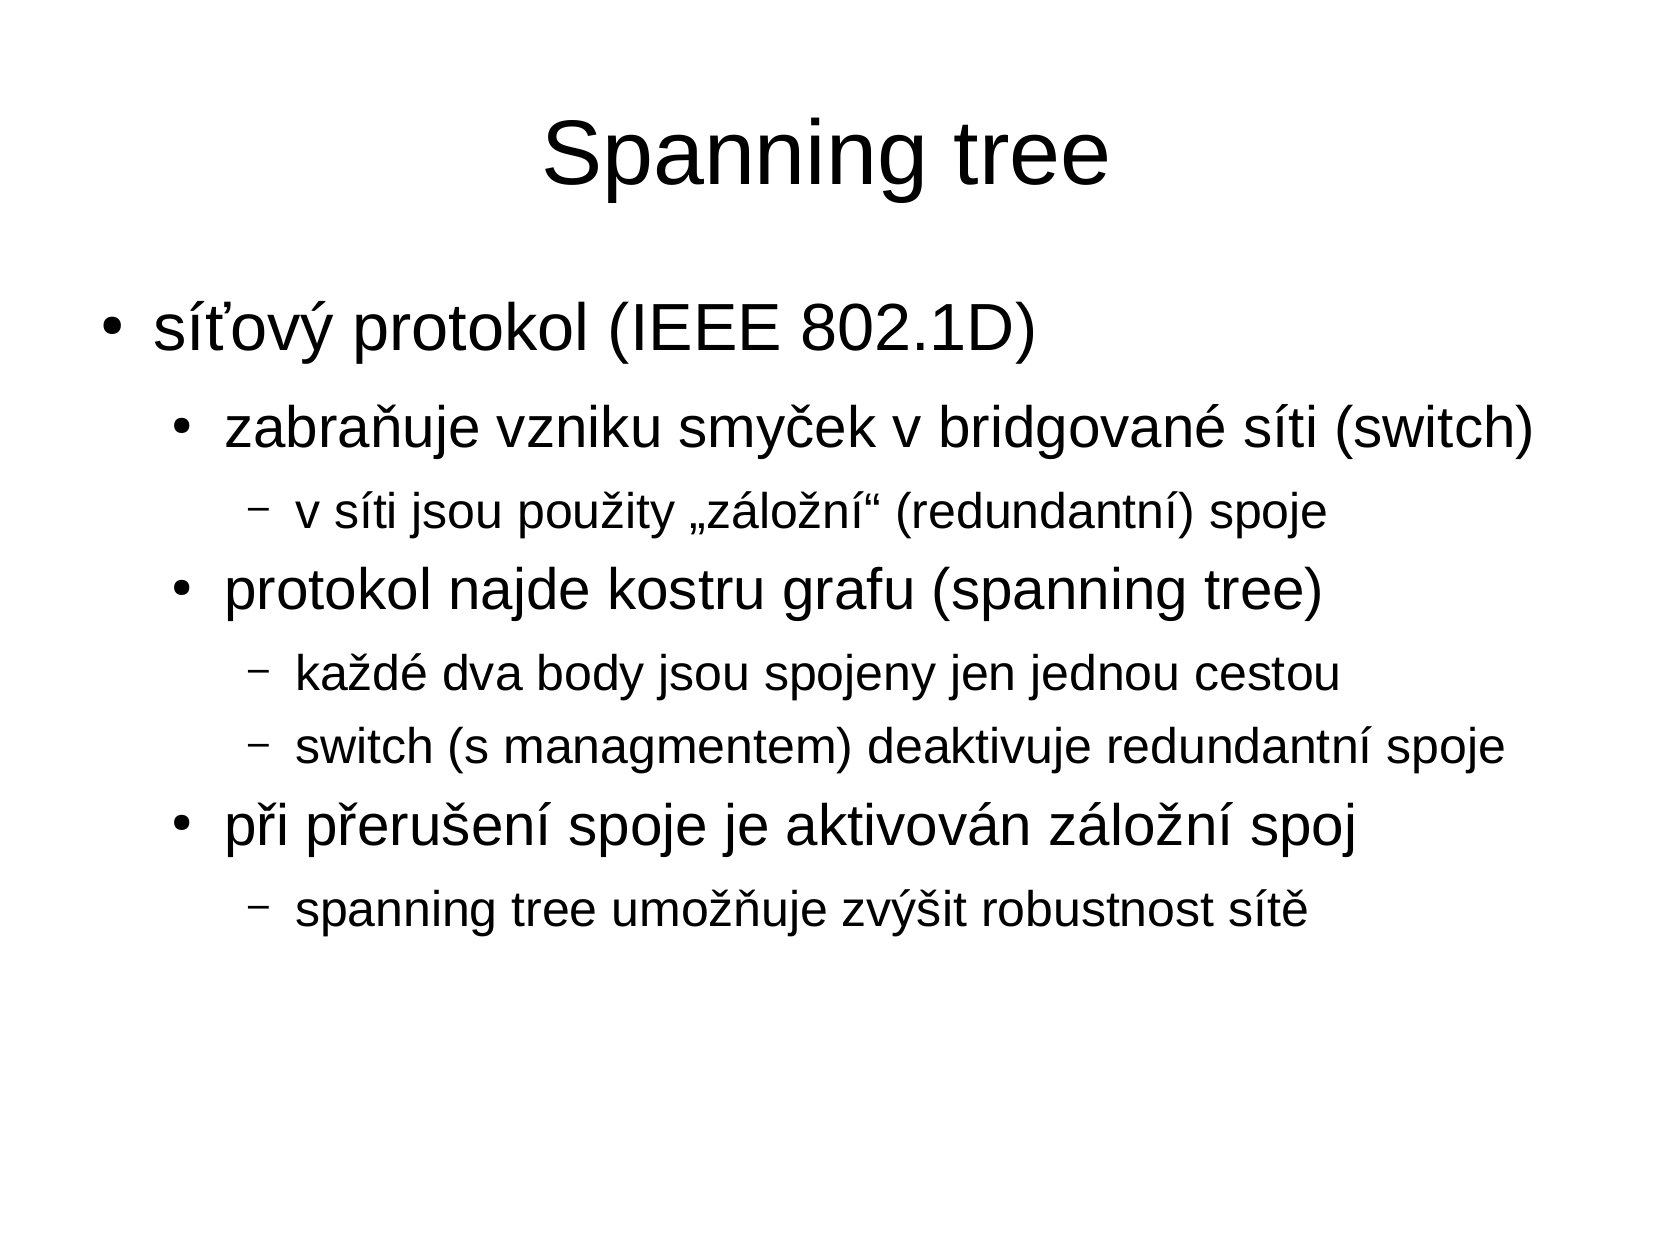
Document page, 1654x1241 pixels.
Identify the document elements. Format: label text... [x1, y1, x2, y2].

title Spanning tree [82, 49, 1571, 257]
list síťový protokol (IEEE 802.1D) zabraňuje vzniku smyček v bridgované síti (switch) v síti jsou použity „záložní“ (redundantní) spoje protokol najde kostru grafu (spanning tree) každé dva body jsou spojeny jen jednou cestou switch (s managmentem) deaktivuje redundantní spoje při přerušení spoje je aktivován záložní spoj spanning tree umožňuje zvýšit robustnost sítě [82, 290, 1571, 1010]
